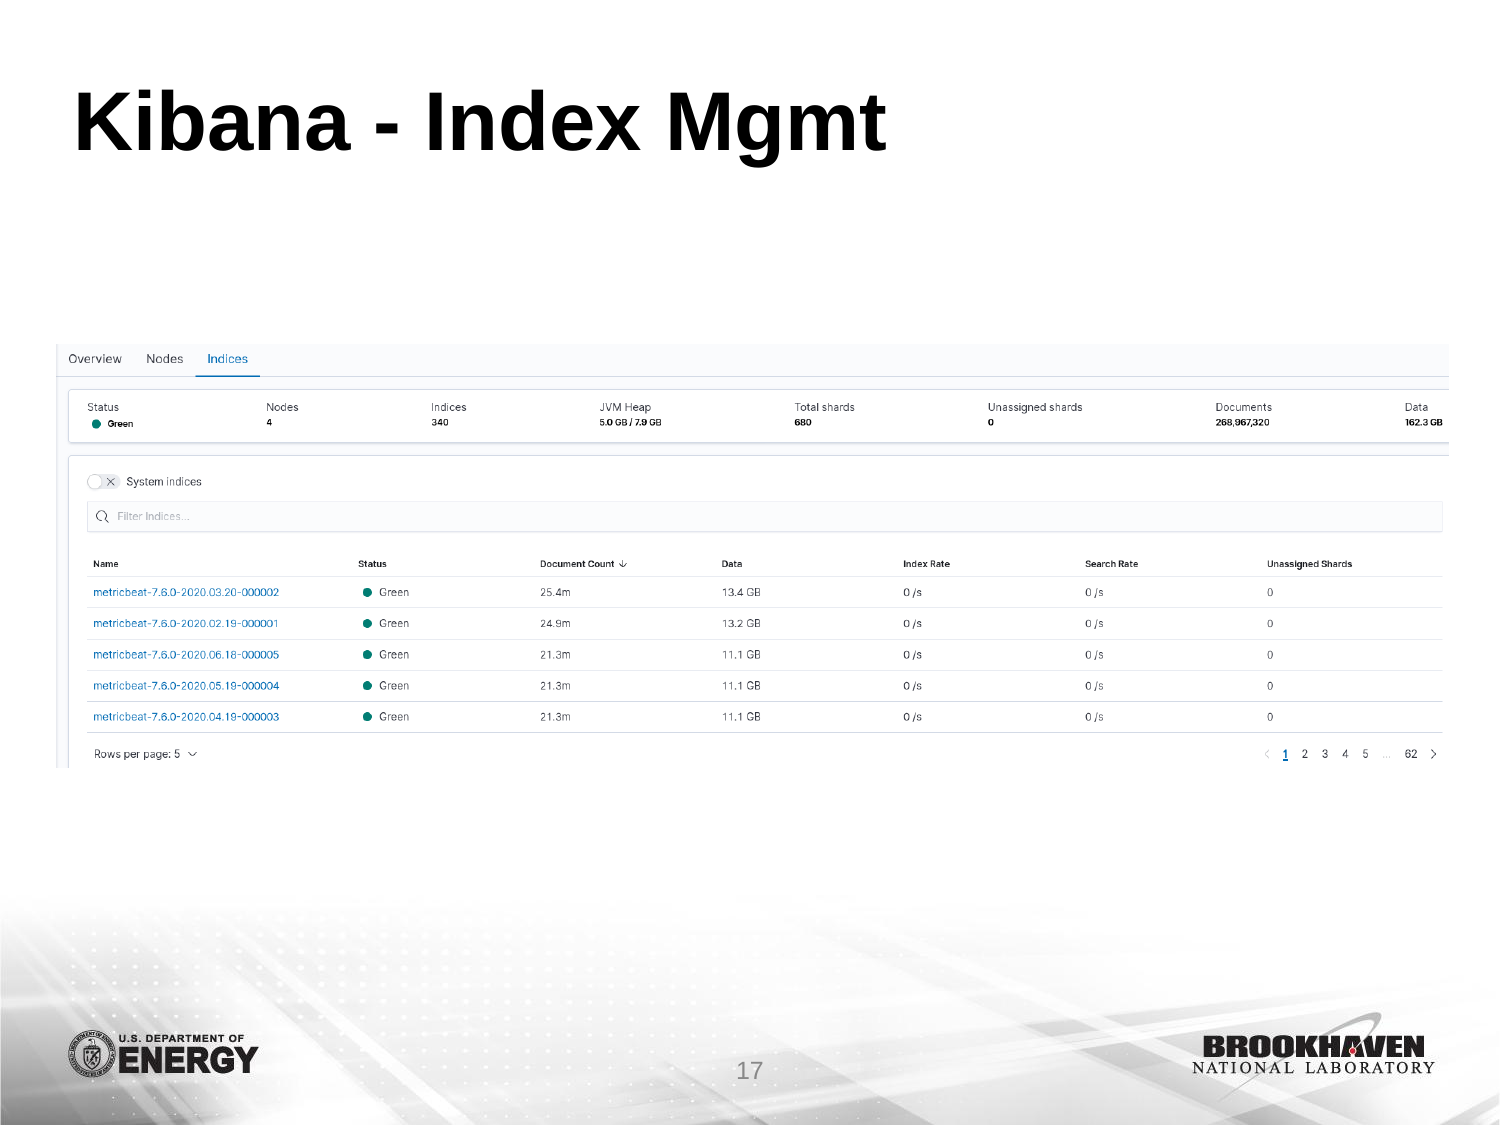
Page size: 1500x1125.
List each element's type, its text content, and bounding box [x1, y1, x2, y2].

slide_number <number> [581, 1039, 919, 1100]
picture [0, 0, 1500, 1125]
title Kibana - Index Mgmt [58, 59, 1425, 180]
